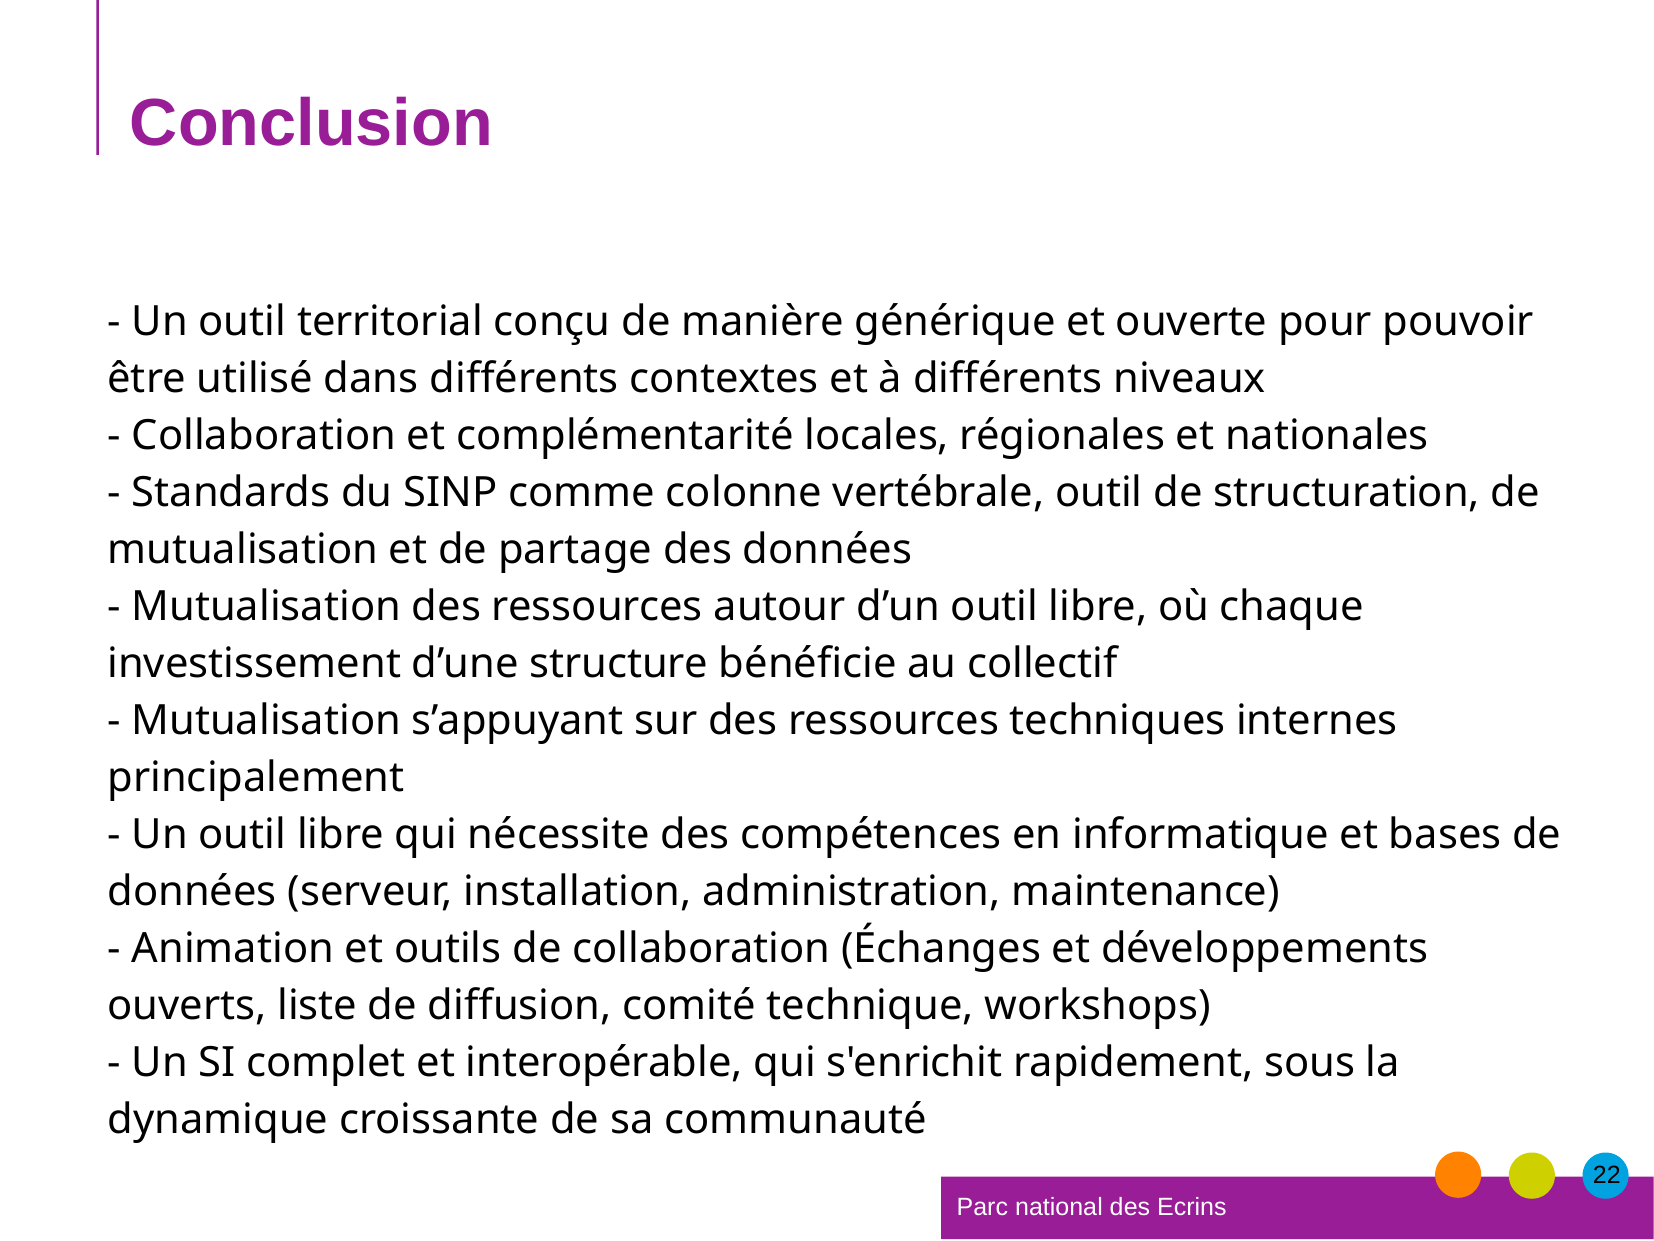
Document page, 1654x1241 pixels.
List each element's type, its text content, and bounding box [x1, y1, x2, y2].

title Conclusion [129, 11, 1619, 160]
text_box - Un outil territorial conçu de manière générique et ouverte pour pouvoir être utilisé dans différents contextes et à différents niveaux - Collaboration et complémentarité locales, régionales et nationales - Standards du SINP comme colonne vertébrale, outil de structuration, de mutualisation et de partage des données - Mutualisation des ressources autour d’un outil libre, où chaque investissement d’une structure bénéficie au collectif - Mutualisation s’appuyant sur des ressources techniques internes principalement - Un outil libre qui nécessite des compétences en informatique et bases de données (serveur, installation, administration, maintenance) - Animation et outils de collaboration (Échanges et développements ouverts, liste de diffusion, comité technique, workshops) - Un SI complet et interopérable, qui s'enrichit rapidement, sous la dynamique croissante de sa communauté [92, 283, 1597, 1098]
